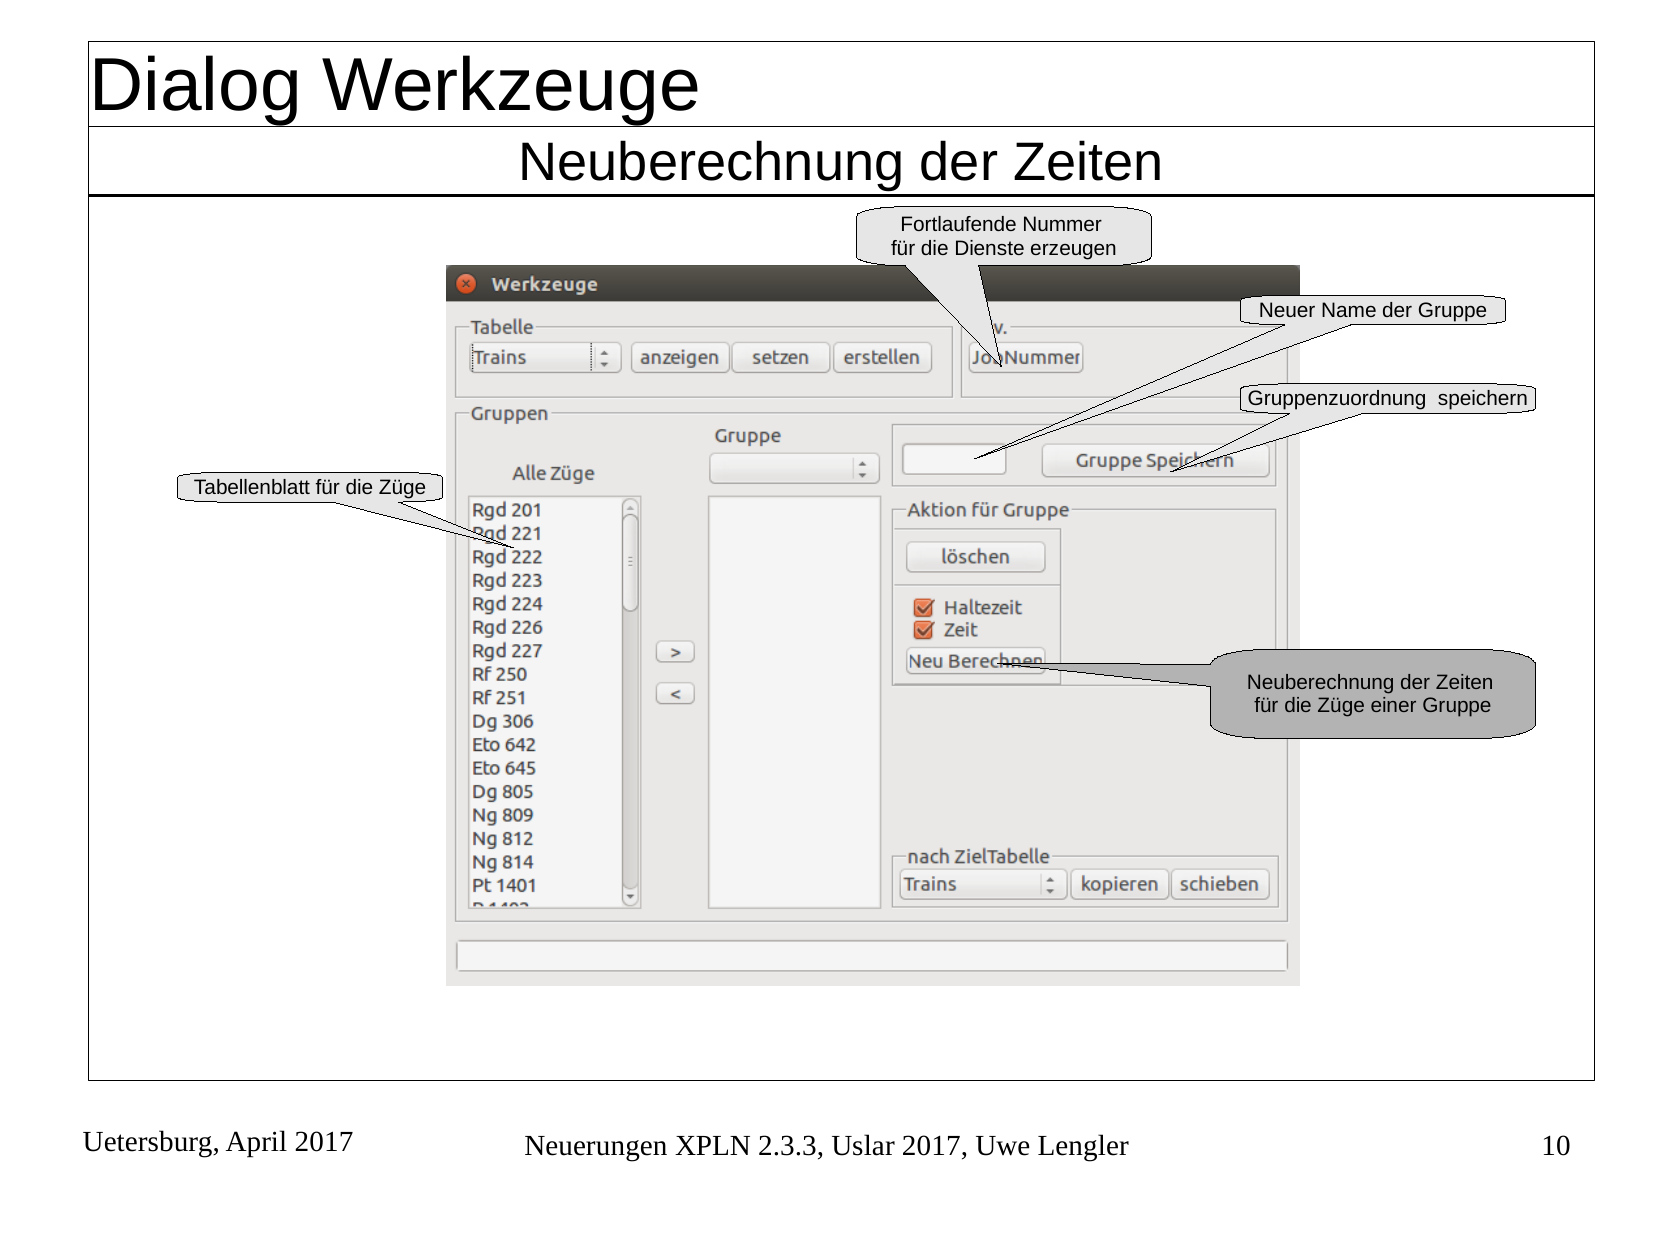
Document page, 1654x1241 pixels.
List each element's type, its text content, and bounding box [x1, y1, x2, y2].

title Dialog Werkzeuge [88, 41, 1595, 126]
picture [446, 265, 1300, 986]
text_box Gruppenzuordnung speichern [1170, 383, 1536, 472]
text_box Fortlaufende Nummer für die Dienste erzeugen [856, 206, 1152, 367]
text_box Neuer Name der Gruppe [974, 295, 1506, 459]
text_box Tabellenblatt für die Züge [177, 472, 514, 548]
title Neuberechnung der Zeiten [88, 126, 1595, 194]
text_box Neuberechnung der Zeiten für die Züge einer Gruppe [997, 649, 1536, 739]
